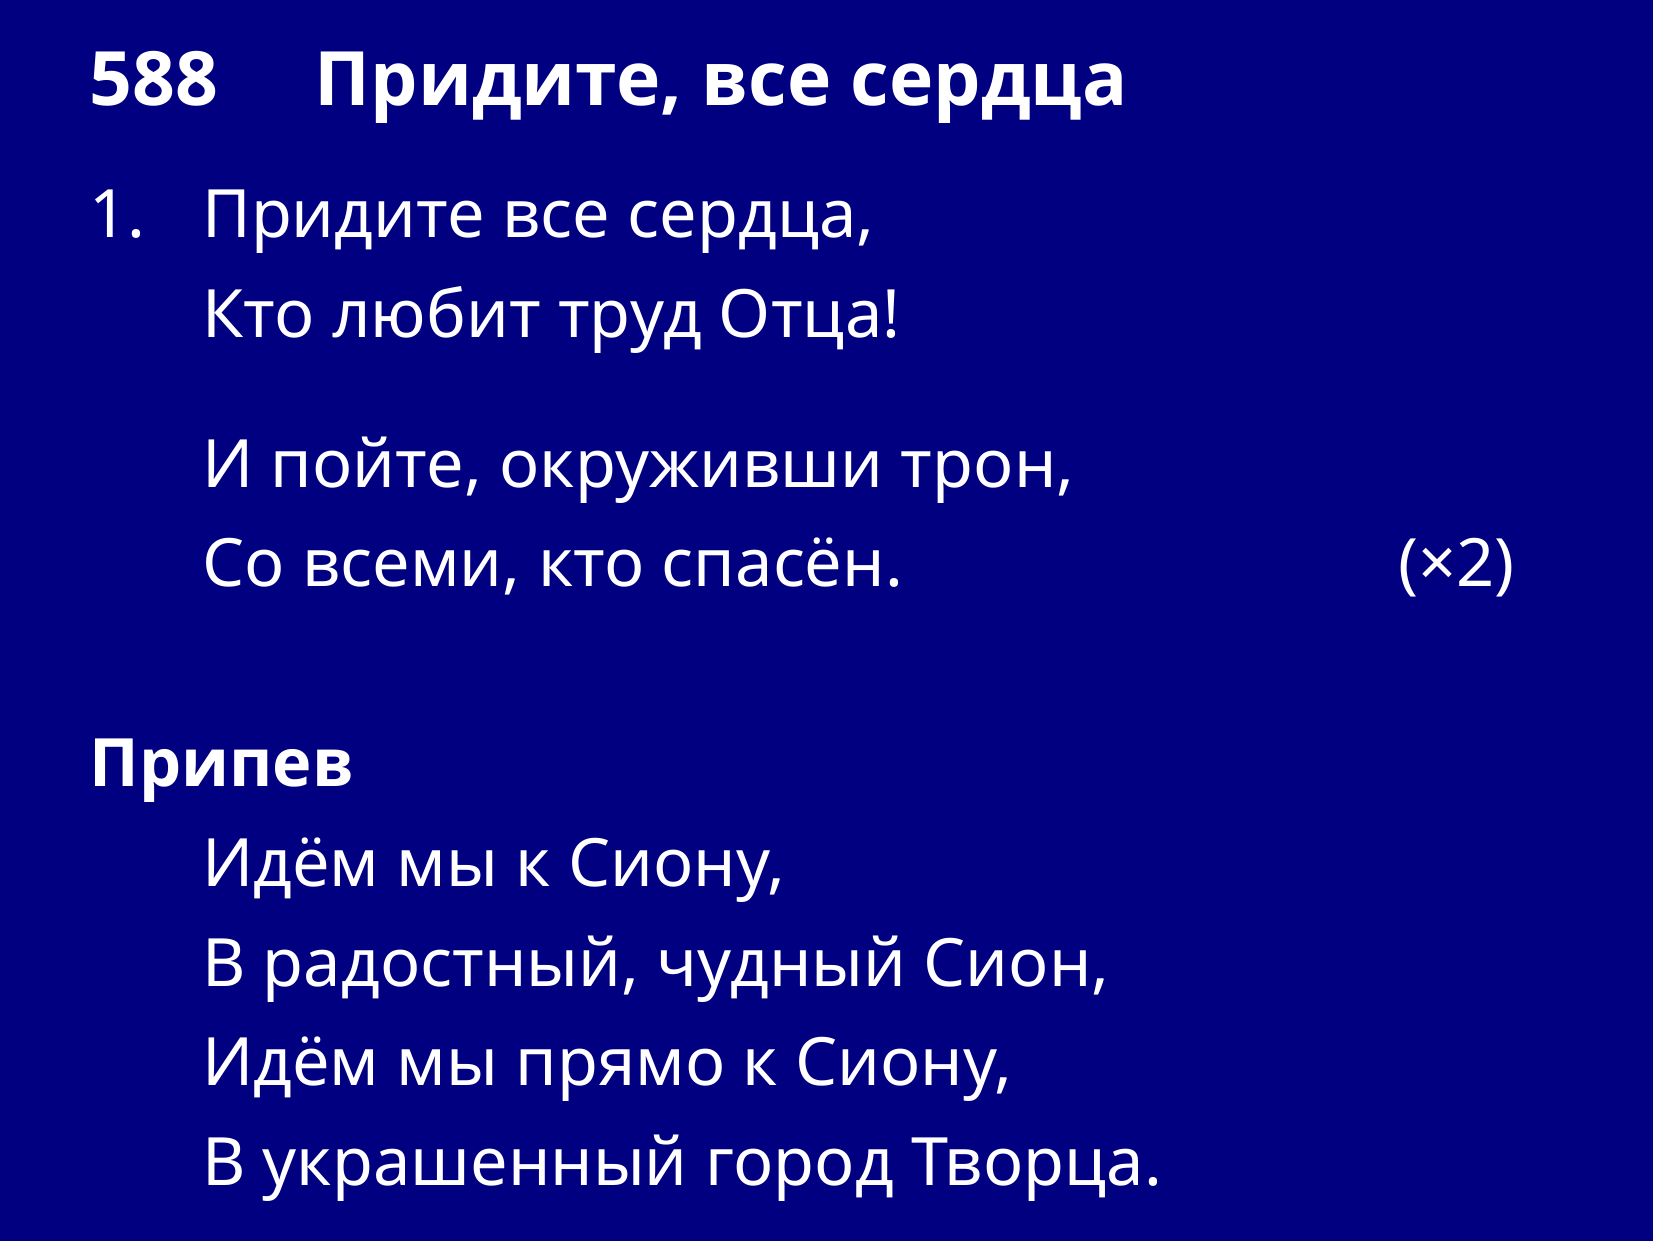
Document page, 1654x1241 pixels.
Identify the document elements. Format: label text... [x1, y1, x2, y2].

text_box 588 Придите, все сердца [75, 18, 1576, 131]
text_box 1. Придите все сердца, Кто любит труд Отца! И пойте, окруживши трон, Со всеми, кто спасён. (×2) Припев Идём мы к Сиону, В радостный, чудный Сион, Идём мы прямо к Сиону, В украшенный город Творца. [75, 150, 1576, 1163]
